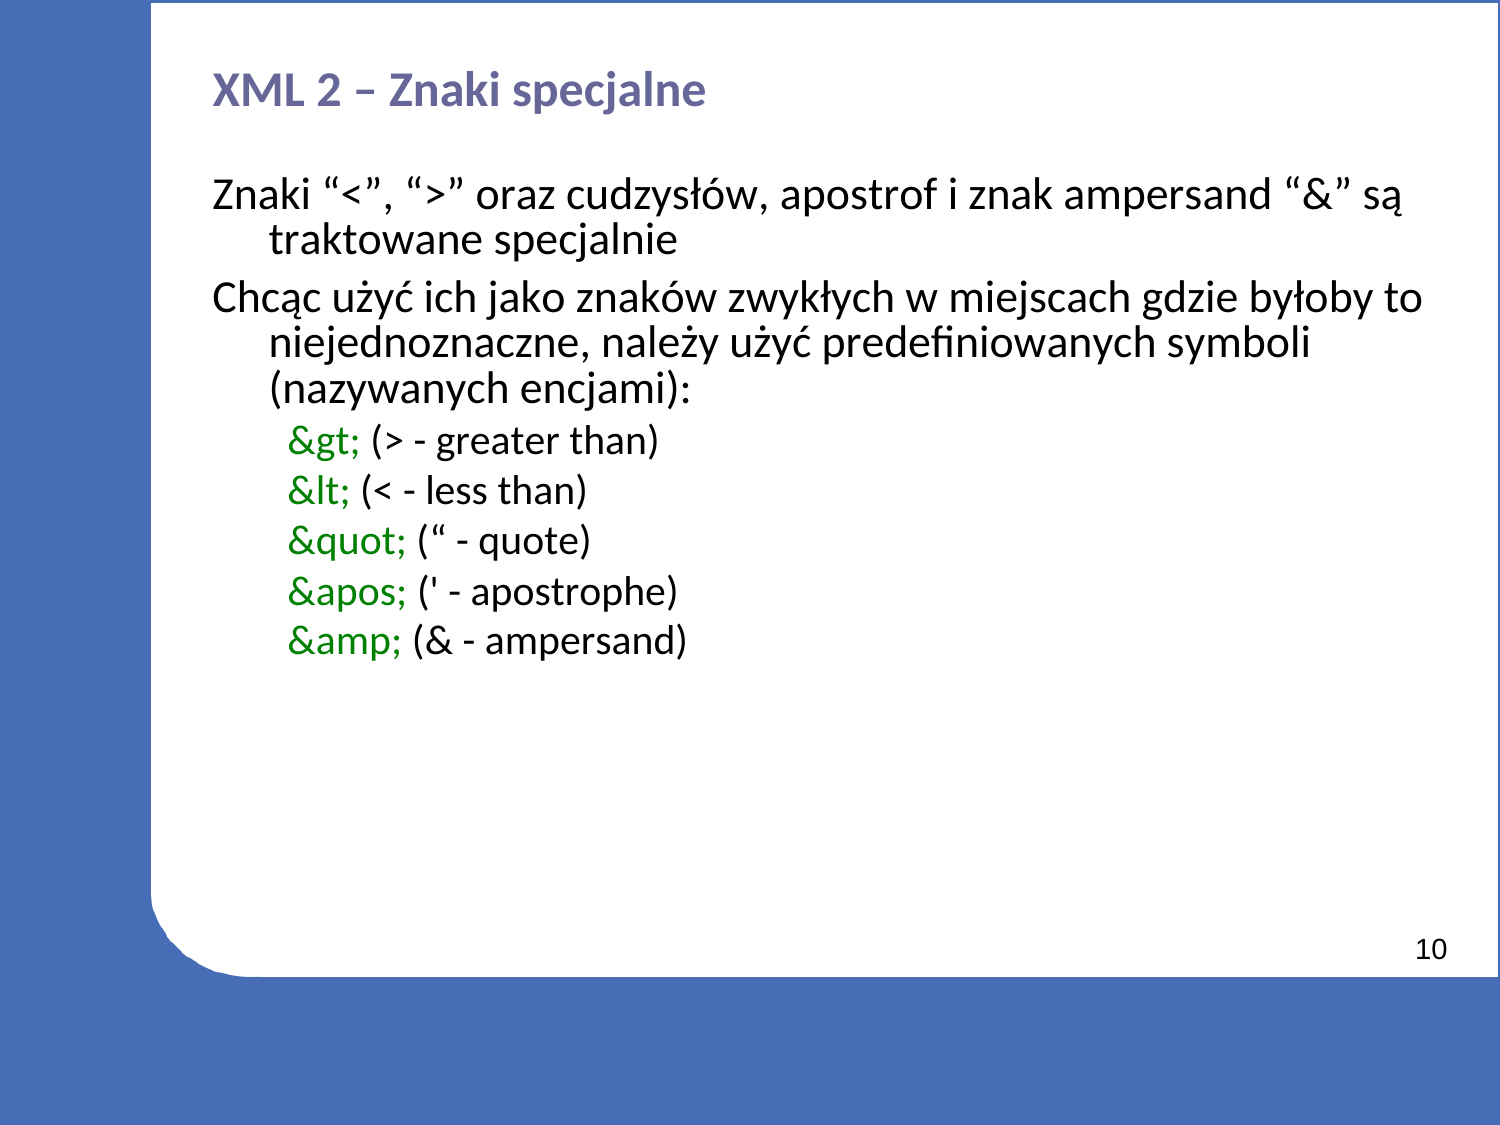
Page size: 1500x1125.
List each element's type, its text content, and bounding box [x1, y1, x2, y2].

picture [0, 0, 1500, 1125]
title XML 2 – Znaki specjalne [212, 24, 1447, 164]
list Znaki “<”, “>” oraz cudzysłów, apostrof i znak ampersand “&” są traktowane specjalnie Chcąc użyć ich jako znaków zwykłych w miejscach gdzie byłoby to niejednoznaczne, należy użyć predefiniowanych symboli (nazywanych encjami): &gt; (> - greater than) &lt; (< - less than) &quot; (“ - quote) &apos; (' - apostrophe) &amp; (& - ampersand) [212, 174, 1448, 911]
